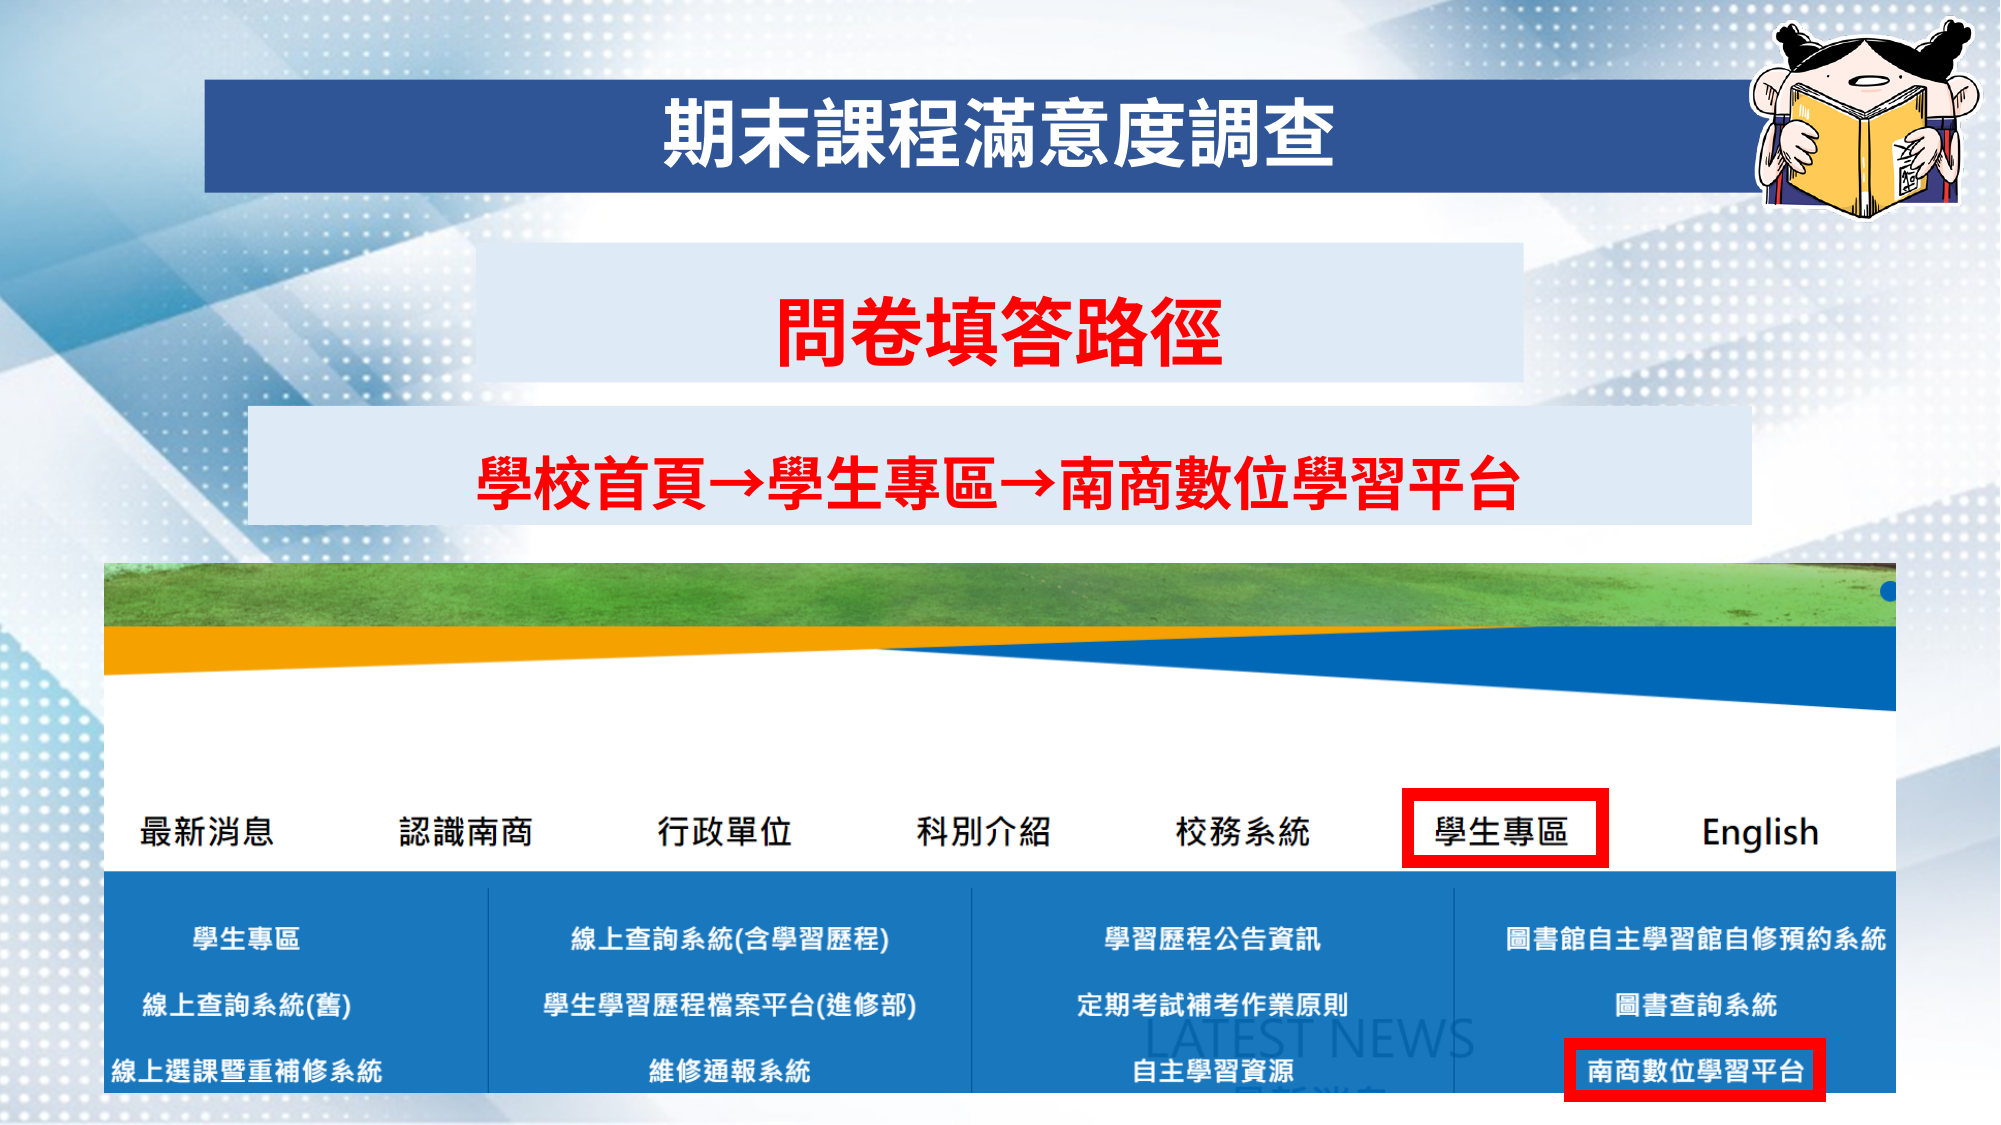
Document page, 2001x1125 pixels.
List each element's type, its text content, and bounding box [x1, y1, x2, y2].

picture [0, 0, 2000, 1125]
text_box 問卷填答路徑 [476, 242, 1524, 383]
text_box 期末課程滿意度調查 [204, 79, 1730, 193]
text_box 學校首頁→學生專區→南商數位學習平台 [247, 405, 1752, 525]
